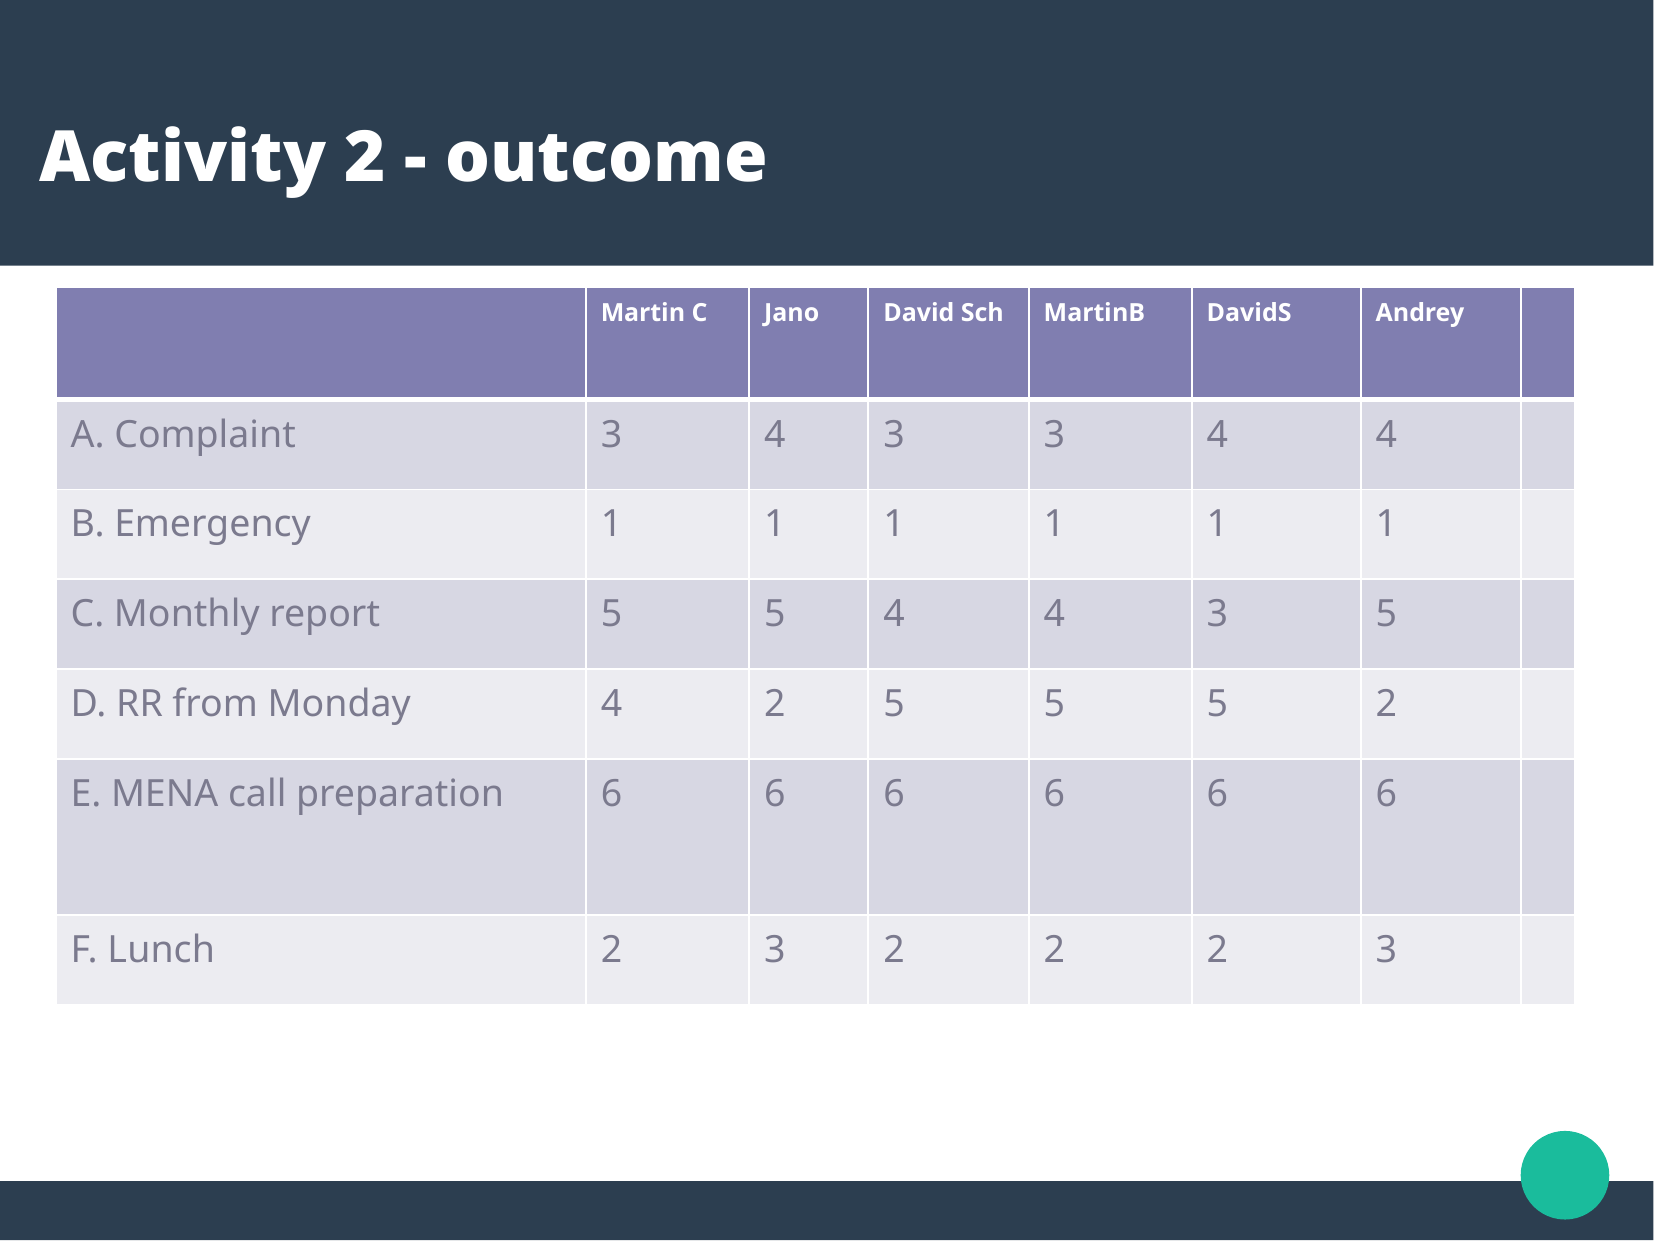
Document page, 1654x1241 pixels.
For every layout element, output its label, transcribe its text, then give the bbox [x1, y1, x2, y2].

table_cell 2 [1193, 916, 1360, 1004]
table_cell 5 [1030, 670, 1191, 758]
table_cell A. Complaint [57, 402, 585, 489]
table_cell 2 [869, 916, 1028, 1004]
table_cell 5 [1193, 670, 1360, 758]
table_cell 5 [1362, 580, 1520, 668]
table_header [57, 288, 585, 397]
table_cell 4 [1193, 402, 1360, 489]
table_cell 3 [869, 402, 1028, 489]
table_header DavidS [1193, 288, 1360, 397]
table_cell 6 [1362, 760, 1520, 914]
table_cell 5 [587, 580, 748, 668]
table_cell [1522, 580, 1574, 668]
table_cell 4 [587, 670, 748, 758]
table_cell 1 [1030, 490, 1191, 578]
table_cell 1 [1193, 490, 1360, 578]
table_cell 5 [869, 670, 1028, 758]
table_cell 3 [750, 916, 867, 1004]
table_cell 2 [750, 670, 867, 758]
table_header Andrey [1362, 288, 1520, 397]
table_cell [1522, 402, 1574, 489]
table_cell 3 [1030, 402, 1191, 489]
table_cell E. MENA call preparation [57, 760, 585, 914]
table_cell 2 [1030, 916, 1191, 1004]
table_cell 3 [1362, 916, 1520, 1004]
table_cell 4 [1030, 580, 1191, 668]
table_header David Sch [869, 288, 1028, 397]
table_cell [1522, 490, 1574, 578]
table_cell [1522, 760, 1574, 914]
table_cell 2 [1362, 670, 1520, 758]
table_cell 5 [750, 580, 867, 668]
table_cell 3 [587, 402, 748, 489]
table_cell 6 [587, 760, 748, 914]
table_header MartinB [1030, 288, 1191, 397]
table_cell 1 [750, 490, 867, 578]
table_cell 6 [750, 760, 867, 914]
table_cell 6 [1030, 760, 1191, 914]
table_cell 4 [1362, 402, 1520, 489]
table_header Martin C [587, 288, 748, 397]
table_cell 1 [587, 490, 748, 578]
table_cell [1522, 916, 1574, 1004]
table_cell 1 [1362, 490, 1520, 578]
table_cell F. Lunch [57, 916, 585, 1004]
table_cell [1522, 670, 1574, 758]
table_cell 4 [750, 402, 867, 489]
table_cell C. Monthly report [57, 580, 585, 668]
title Activity 2 - outcome [39, 75, 1576, 233]
table_cell 6 [869, 760, 1028, 914]
table_cell 3 [1193, 580, 1360, 668]
table_header Jano [750, 288, 867, 397]
table_header [1522, 288, 1574, 397]
table_cell 6 [1193, 760, 1360, 914]
table_cell 2 [587, 916, 748, 1004]
table_cell 1 [869, 490, 1028, 578]
table_cell B. Emergency [57, 490, 585, 578]
table_cell D. RR from Monday [57, 670, 585, 758]
table_cell 4 [869, 580, 1028, 668]
